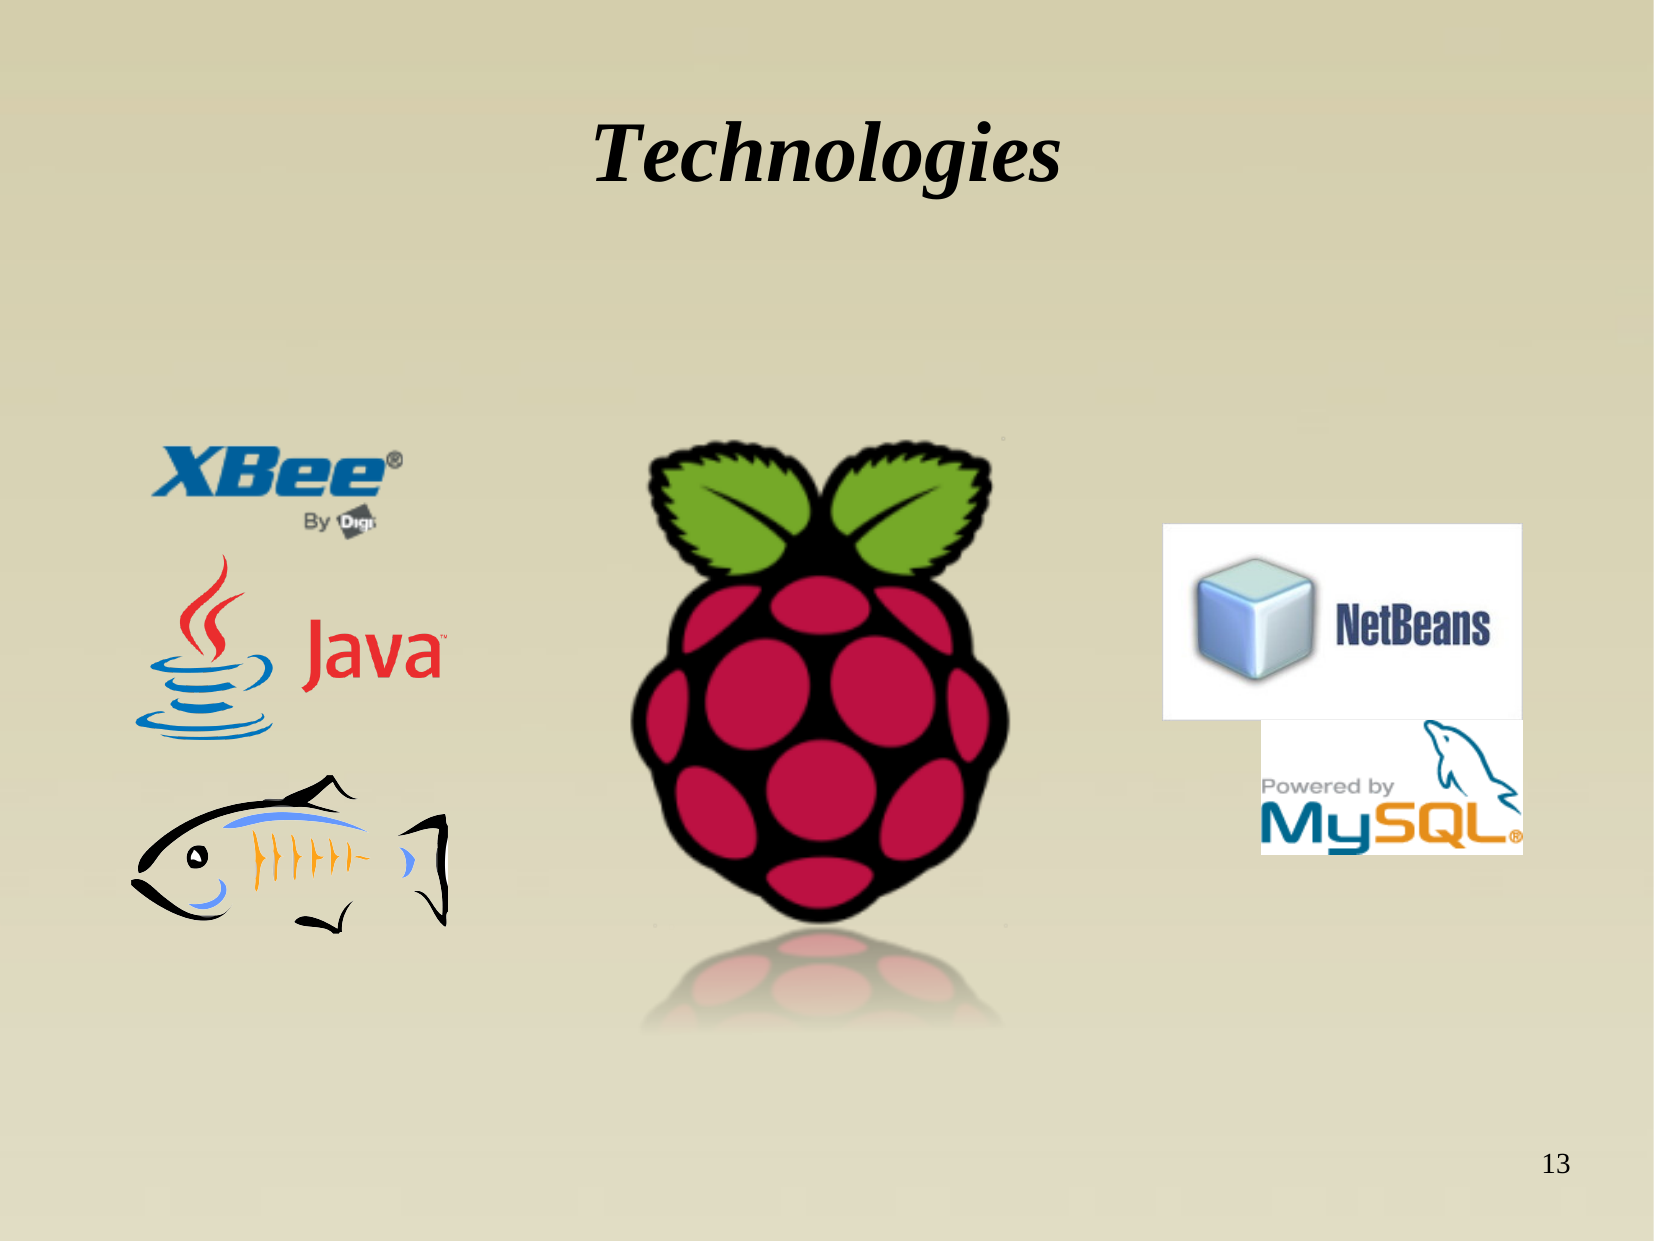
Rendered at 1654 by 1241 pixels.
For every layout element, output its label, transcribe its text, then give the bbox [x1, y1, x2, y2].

picture [0, 0, 1654, 1241]
title Technologies [82, 49, 1571, 257]
